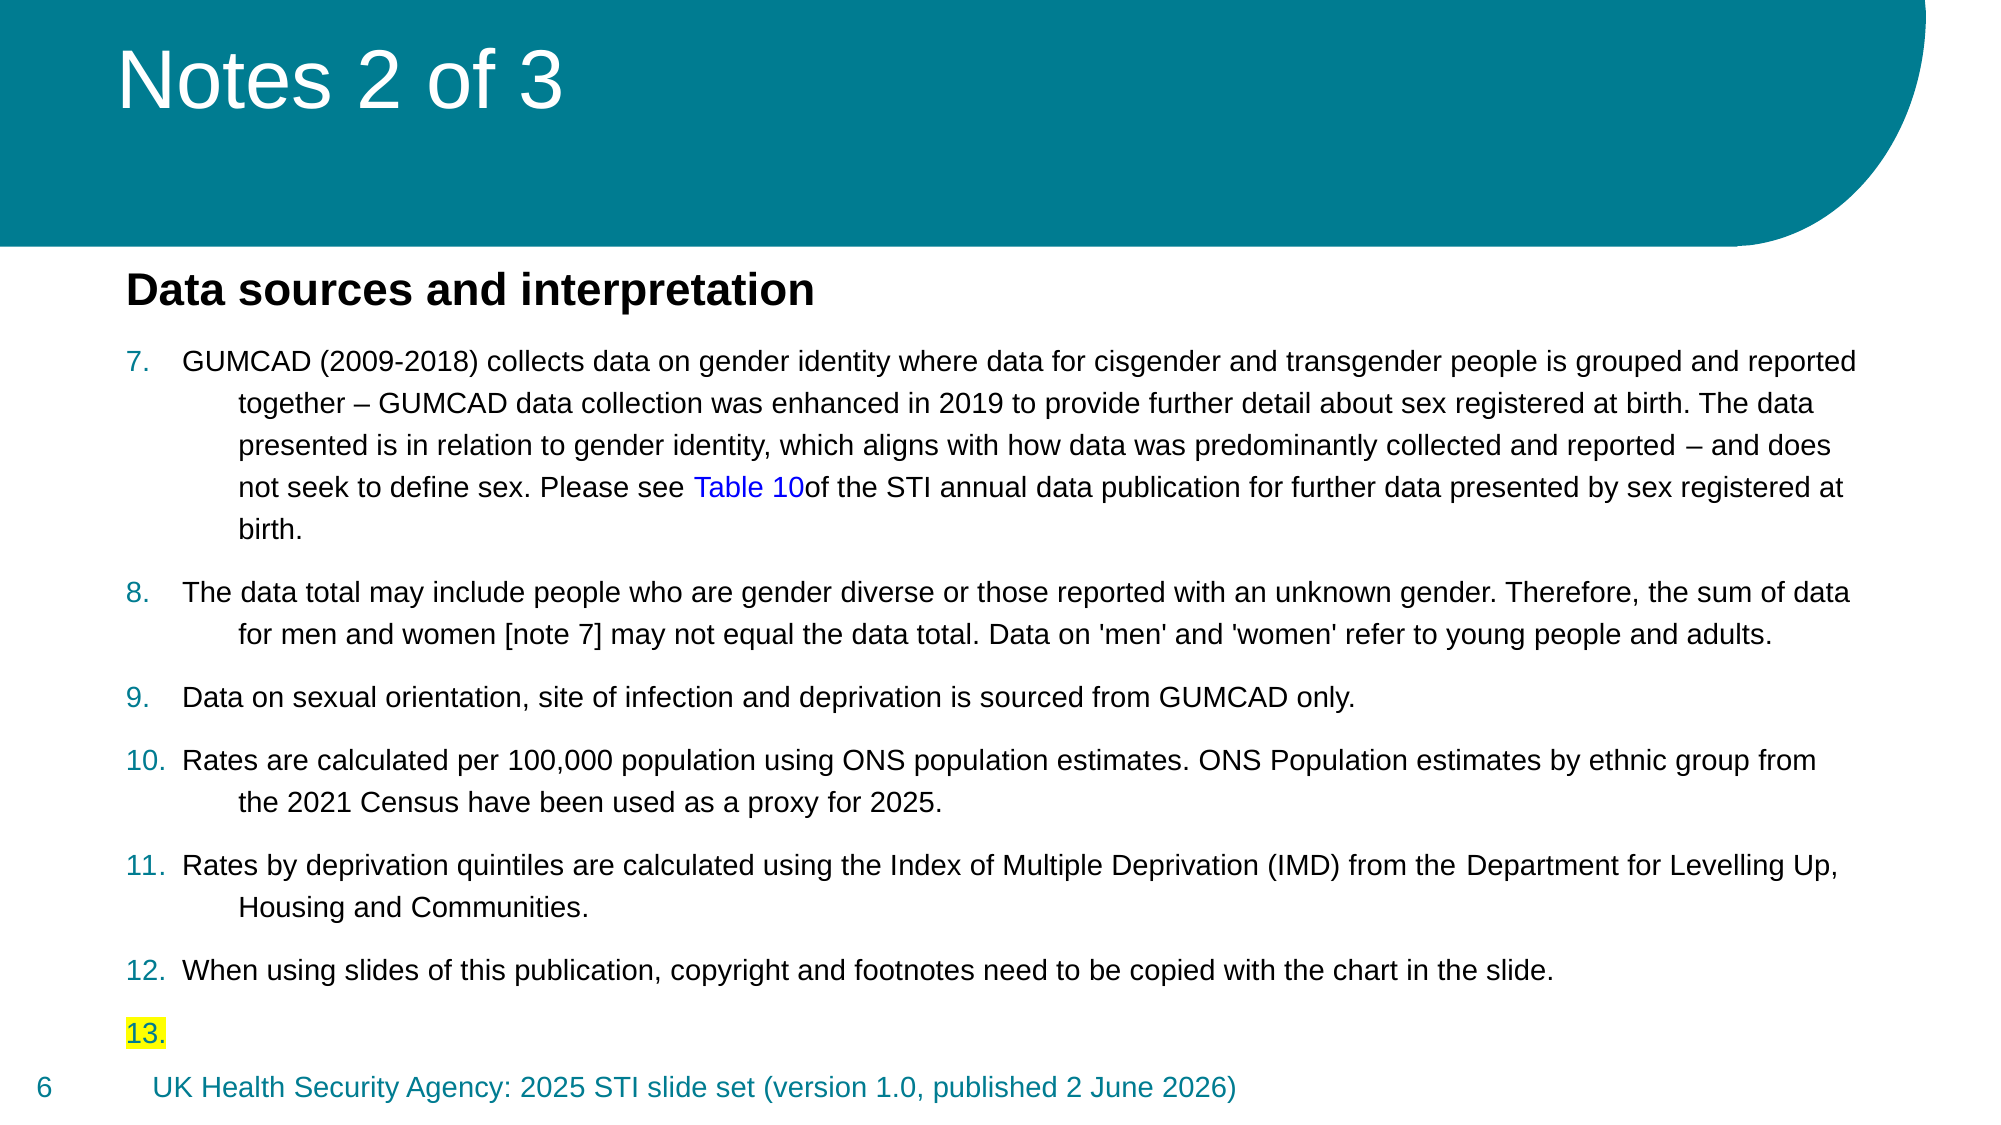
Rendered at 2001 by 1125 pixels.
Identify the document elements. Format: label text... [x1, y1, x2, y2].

text_box UK Health Security Agency: 2025 STI slide set (version 1.0, published 2 June 2026) [137, 1057, 1780, 1116]
text_box [21, 1056, 120, 1117]
title Notes 2 of 3 [101, 29, 1747, 189]
text_box Data sources and interpretation GUMCAD (2009-2018) collects data on gender identity where data for cisgender and transgender people is grouped and reported together – GUMCAD data collection was enhanced in 2019 to provide further detail about sex registered at birth. The data presented is in relation to gender identity, which aligns with how data was predominantly collected and reported – and does not seek to define sex. Please see Table 10 of the STI annual data publication for further data presented by sex registered at birth. The data total may include people who are gender diverse or those reported with an unknown gender. Therefore, the sum of data for men and women [note 7] may not equal the data total. Data on 'men' and 'women' refer to young people and adults. Data on sexual orientation, site of infection and deprivation is sourced from GUMCAD only. Rates are calculated per 100,000 population using ONS population estimates. ONS Population estimates by ethnic group from the 2021 Census have been used as a proxy for 2025. Rates by deprivation quintiles are calculated using the Index of Multiple Deprivation (IMD) from the Department for Levelling Up, Housing and Communities. When using slides of this publication, copyright and footnotes need to be copied with the chart in the slide. [110, 240, 1880, 1057]
